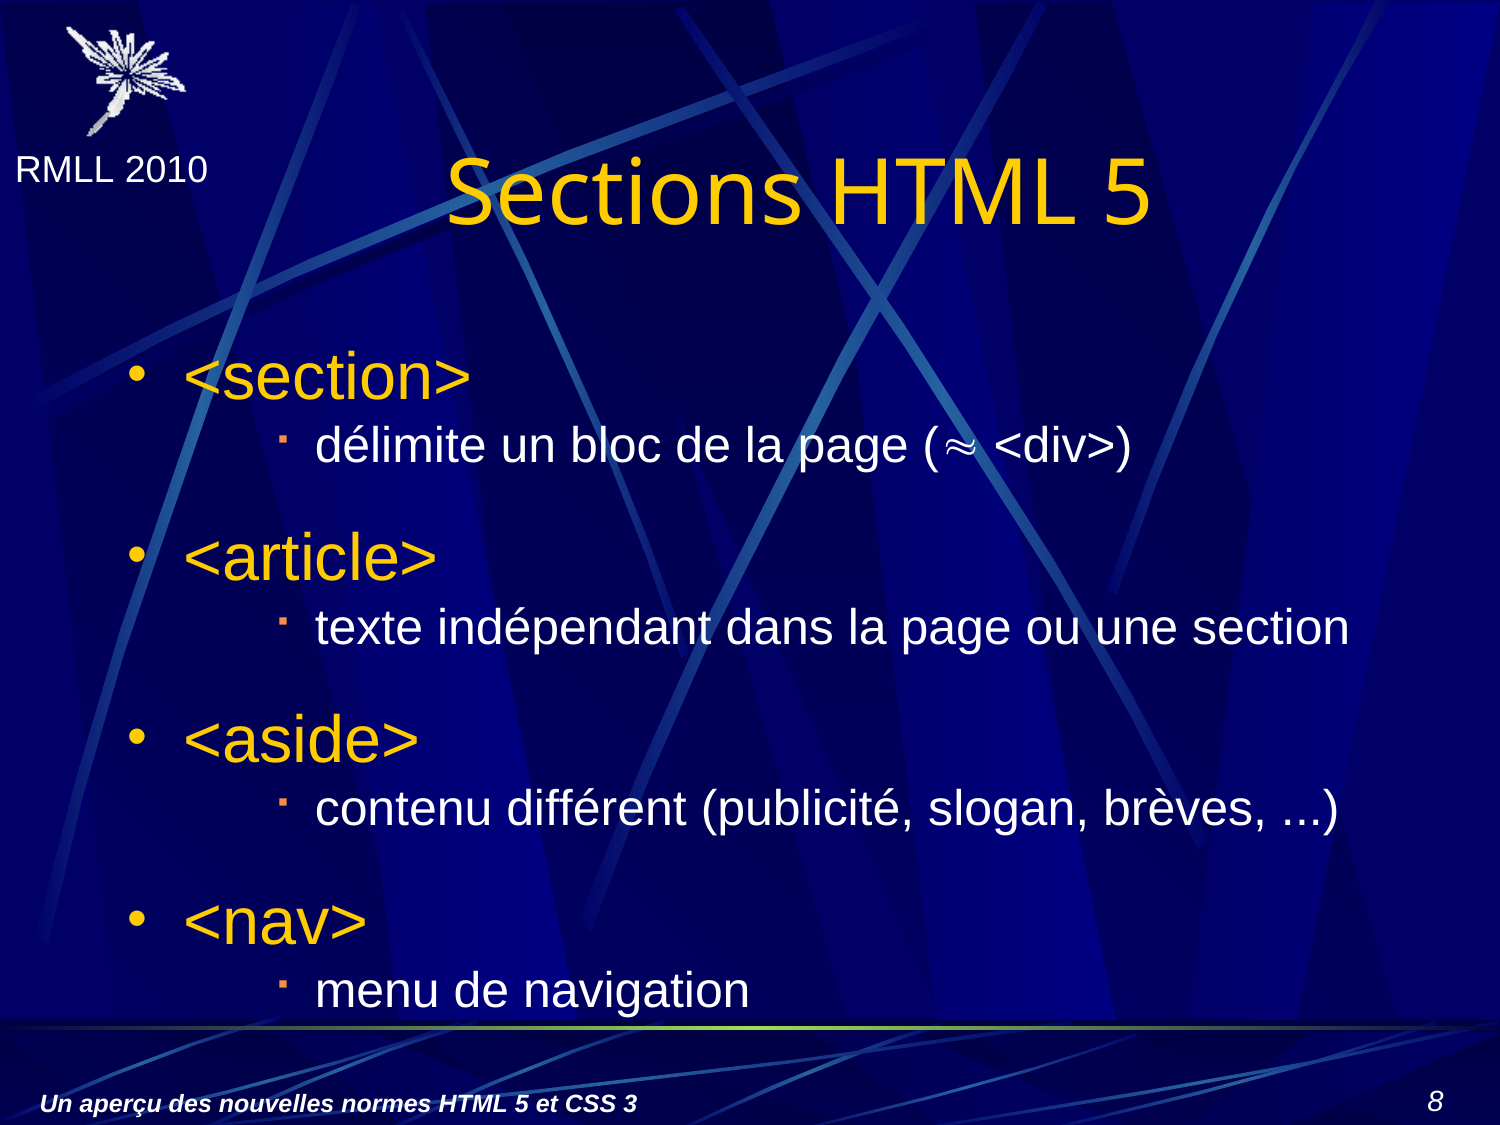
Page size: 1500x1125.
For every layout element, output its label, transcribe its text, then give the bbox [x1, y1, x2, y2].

picture [62, 24, 188, 138]
list <section> délimite un bloc de la page ( <div>) <article> texte indépendant dans la page ou une section <aside> contenu différent (publicité, slogan, brèves, ...) <nav> menu de navigation [112, 324, 1388, 1122]
title Sections HTML 5 [224, 87, 1375, 288]
